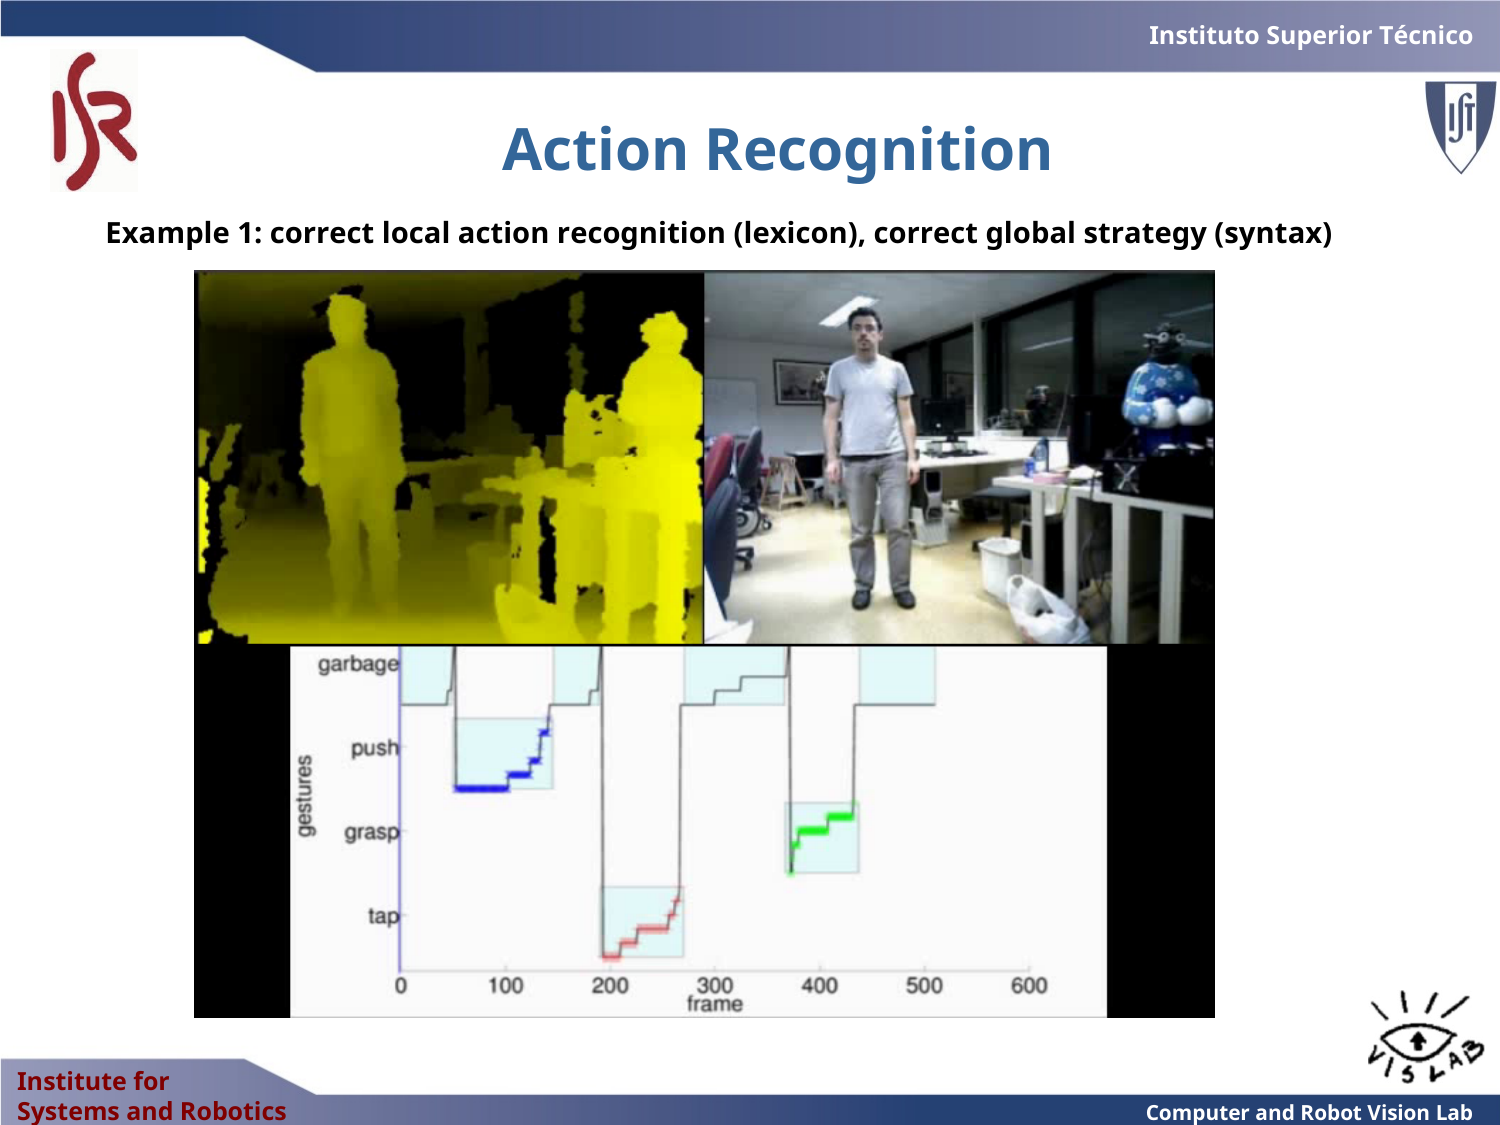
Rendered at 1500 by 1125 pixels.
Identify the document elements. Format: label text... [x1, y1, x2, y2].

picture [0, 0, 1500, 1125]
text_box [193, 270, 1216, 1018]
text_box Action Recognition [227, 104, 1329, 164]
text_box Example 1: correct local action recognition (lexicon), correct global strategy (syntax) [105, 164, 1425, 300]
